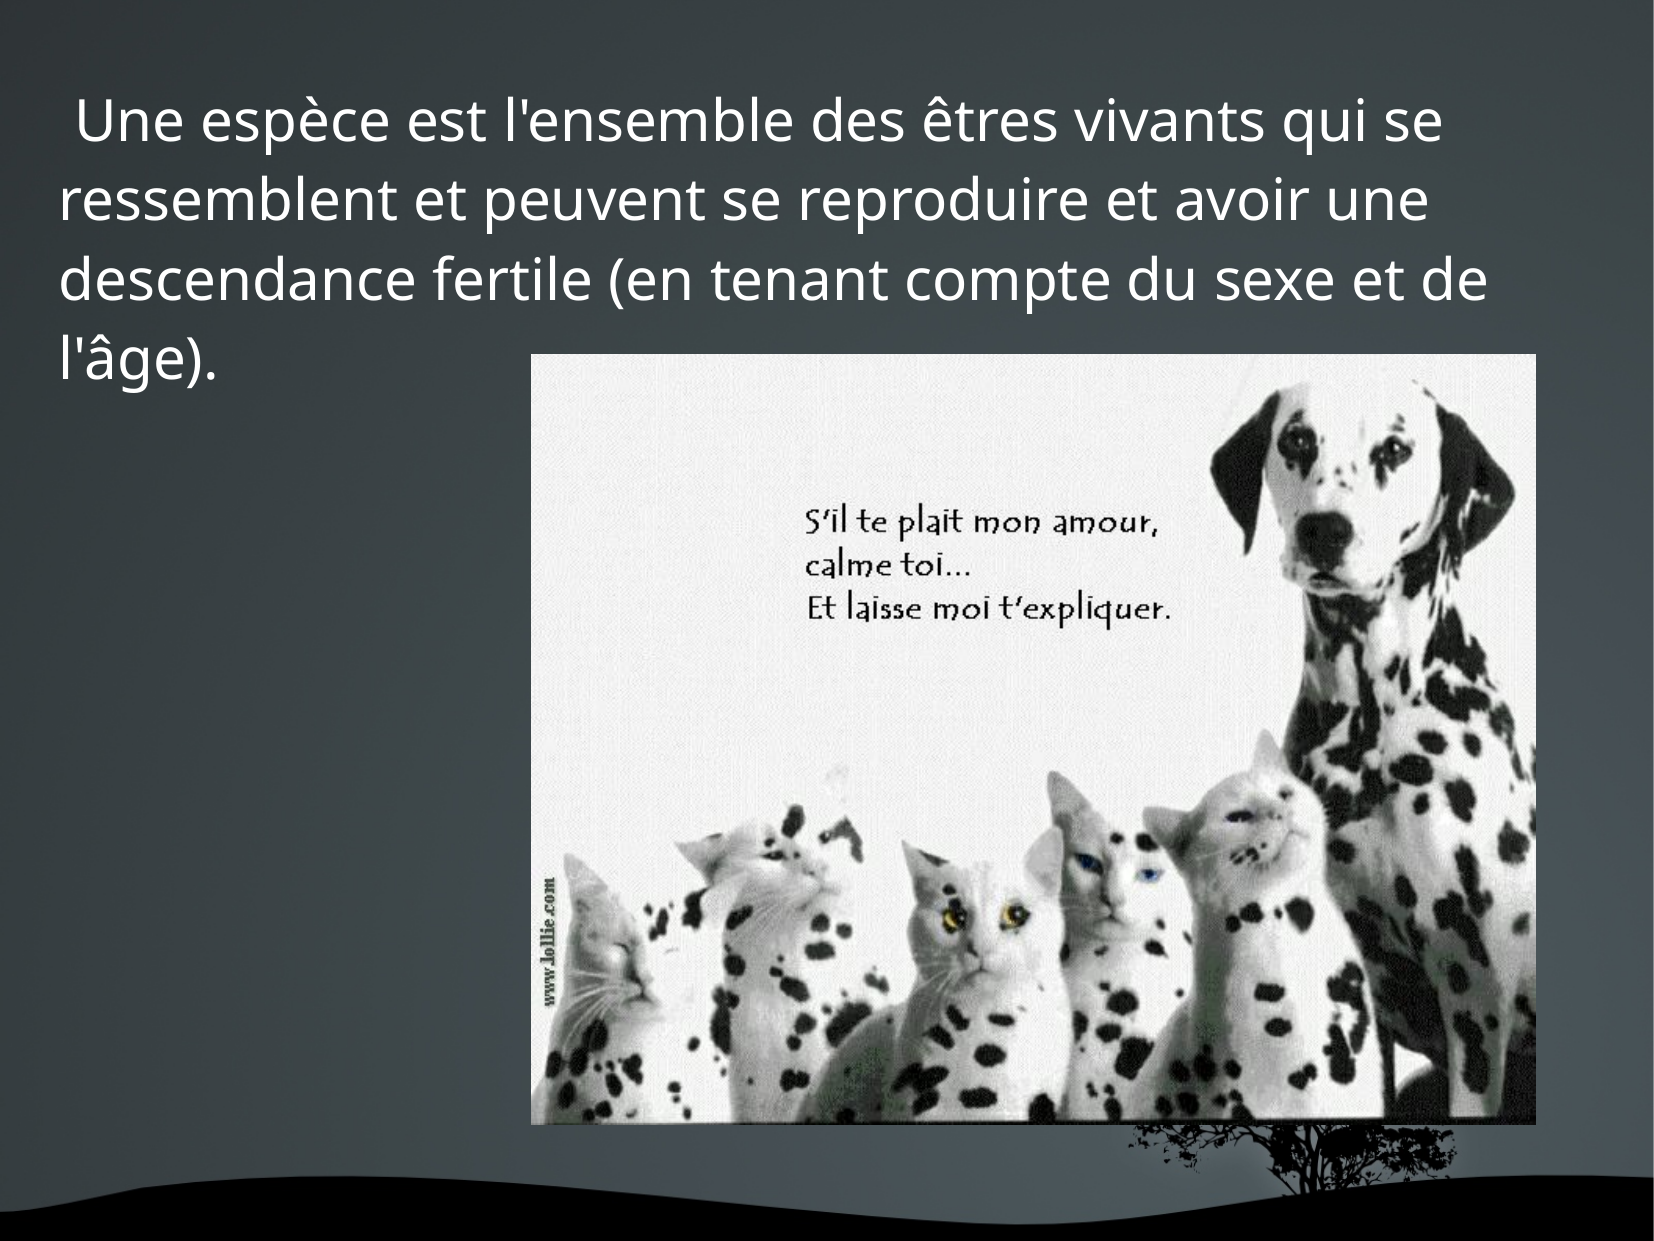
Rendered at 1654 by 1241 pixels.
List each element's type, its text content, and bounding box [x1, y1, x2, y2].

text_box Une espèce est l'ensemble des êtres vivants qui se ressemblent et peuvent se reproduire et avoir une descendance fertile (en tenant compte du sexe et de l'âge). [44, 72, 1536, 413]
picture [0, 0, 1654, 1241]
